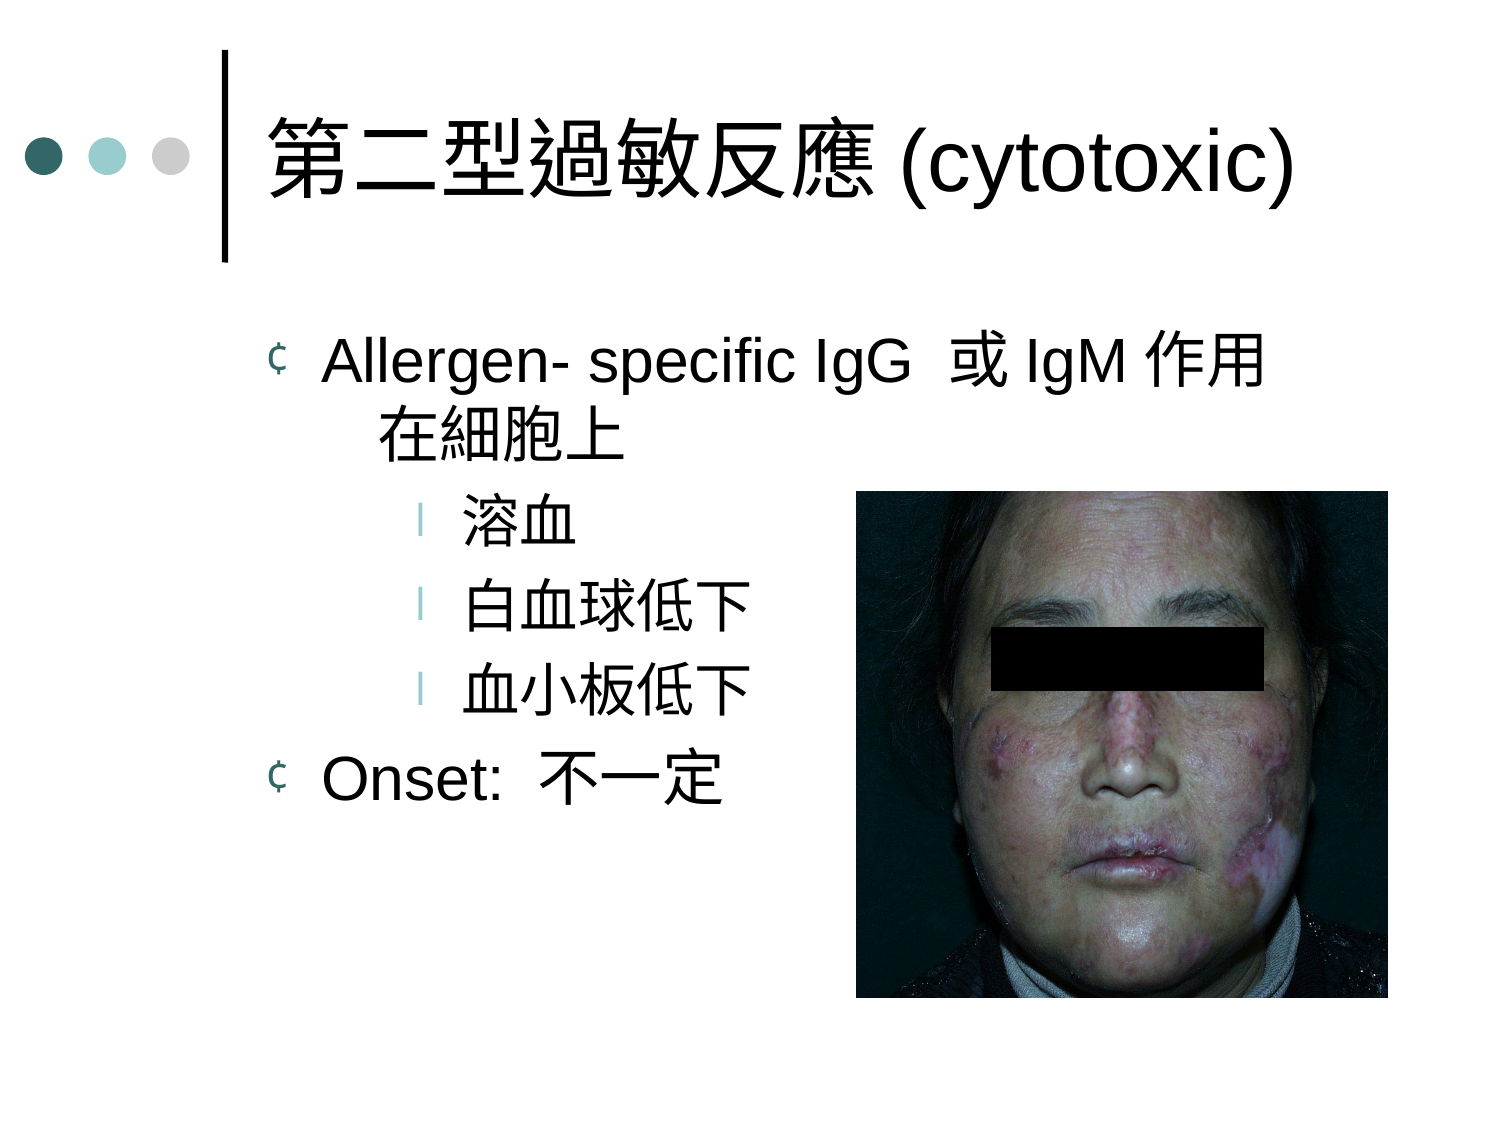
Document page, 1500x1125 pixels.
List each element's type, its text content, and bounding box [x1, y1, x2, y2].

text_box [992, 628, 1263, 690]
list Allergen- specific IgG 或IgM作用在細胞上 溶血 白血球低下 血小板低下 Onset: 不一定 [249, 312, 1330, 988]
title 第二型過敏反應(cytotoxic) [249, 31, 1400, 282]
picture [856, 491, 1388, 998]
